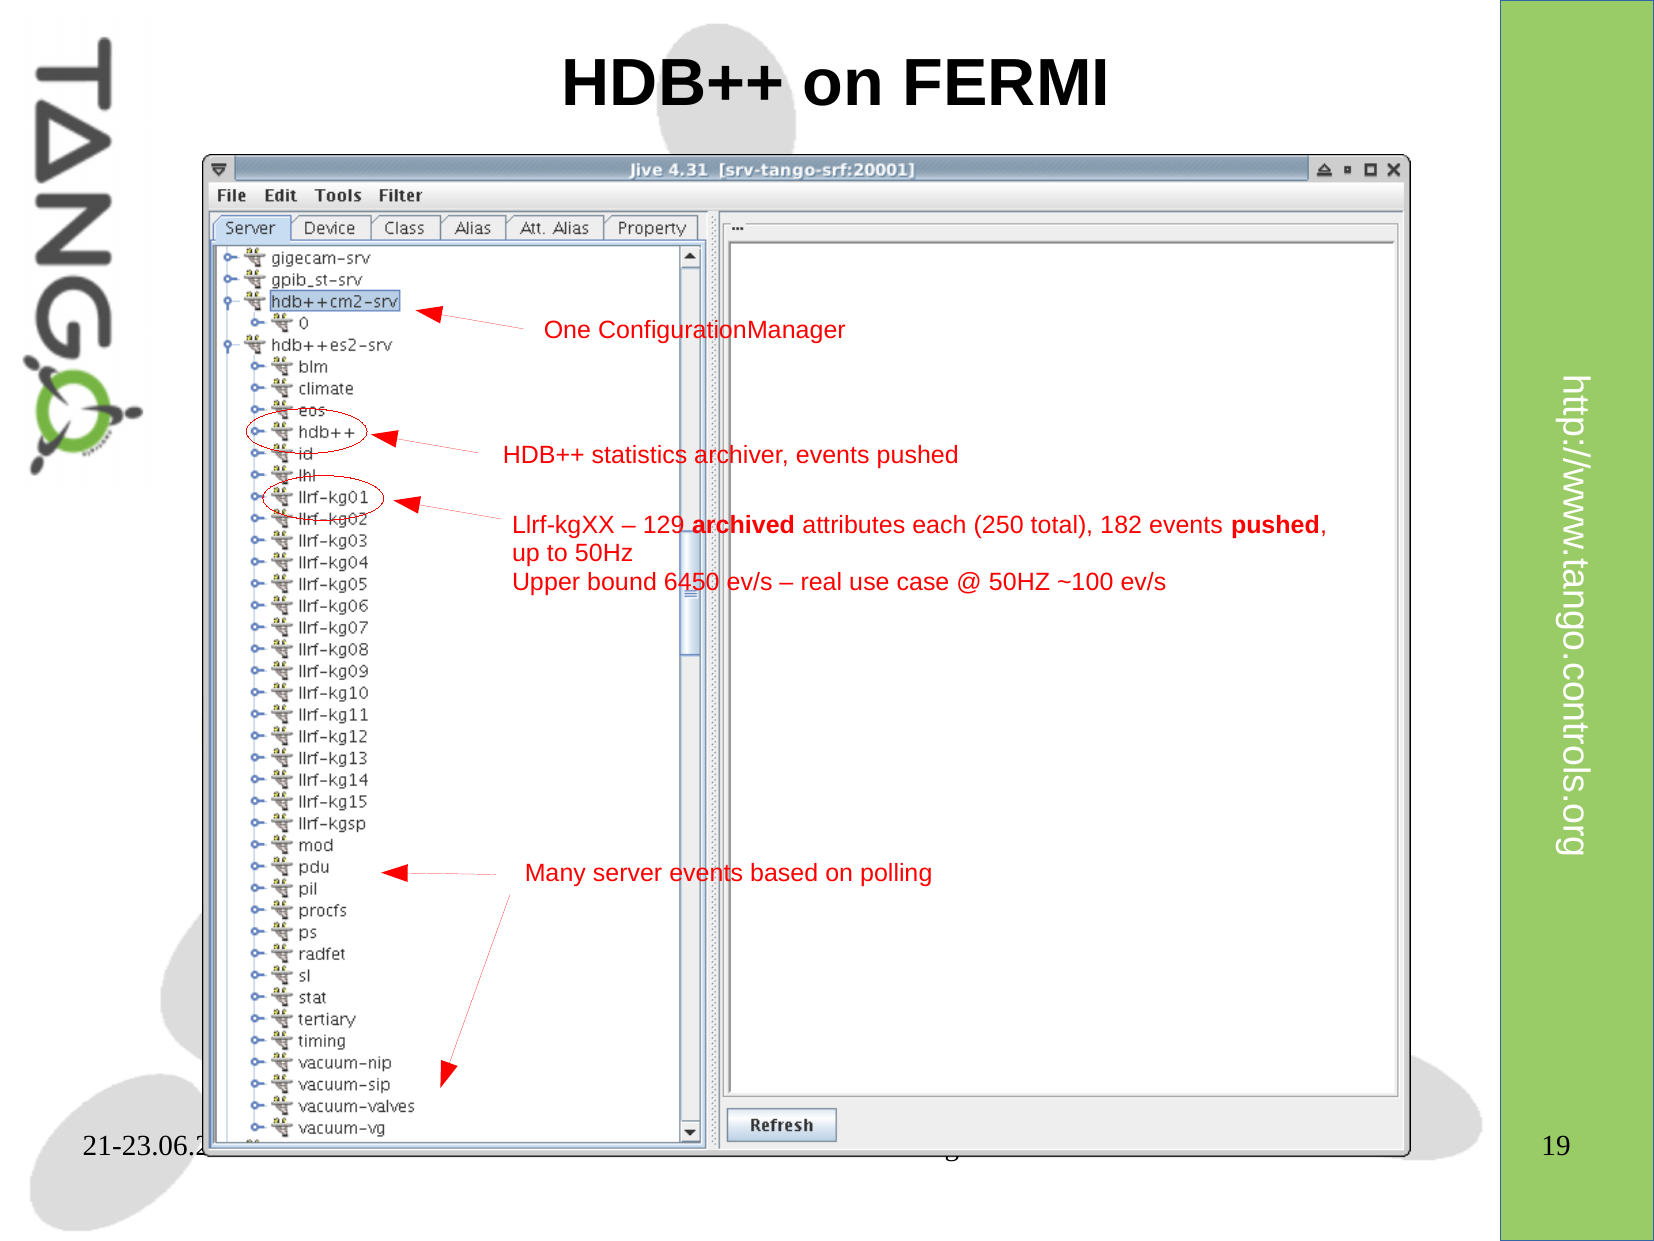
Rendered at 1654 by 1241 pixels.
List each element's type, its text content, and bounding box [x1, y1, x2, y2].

picture [0, 1, 1500, 1241]
text_box HDB++ statistics archiver, events pushed [488, 433, 975, 477]
text_box Llrf-kgXX – 129 archived attributes each (250 total), 182 events pushed, up to 50Hz Upper bound 6450 ev/s – real use case @ 50HZ ~100 ev/s [497, 503, 1343, 604]
text_box Many server events based on polling [509, 851, 949, 895]
text_box One ConfigurationManager [528, 308, 862, 352]
title HDB++ on FERMI [300, 30, 1373, 136]
